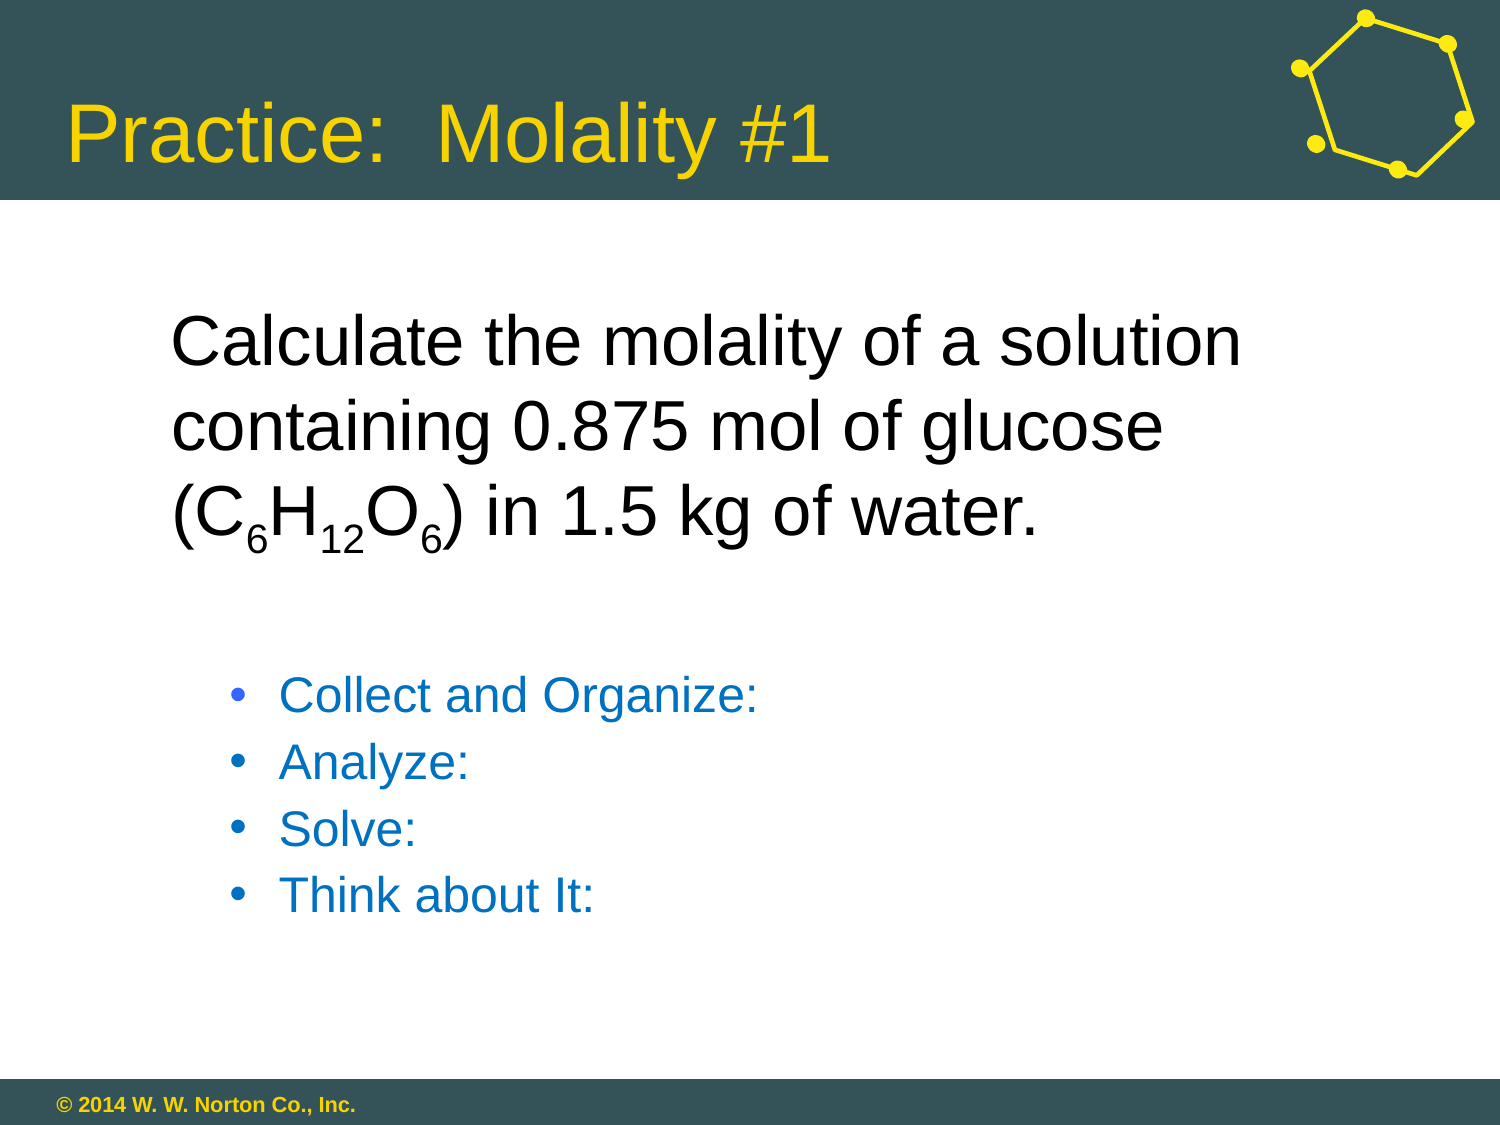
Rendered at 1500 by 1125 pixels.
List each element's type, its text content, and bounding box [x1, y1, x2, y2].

text_box Collect and Organize: Analyze: Solve: Think about It: [174, 662, 982, 931]
list Calculate the molality of a solution containing 0.875 mol of glucose (C6H12O6) in 1.5 kg of water. [99, 287, 1388, 575]
title Practice: Molality #1 [50, 37, 1300, 220]
